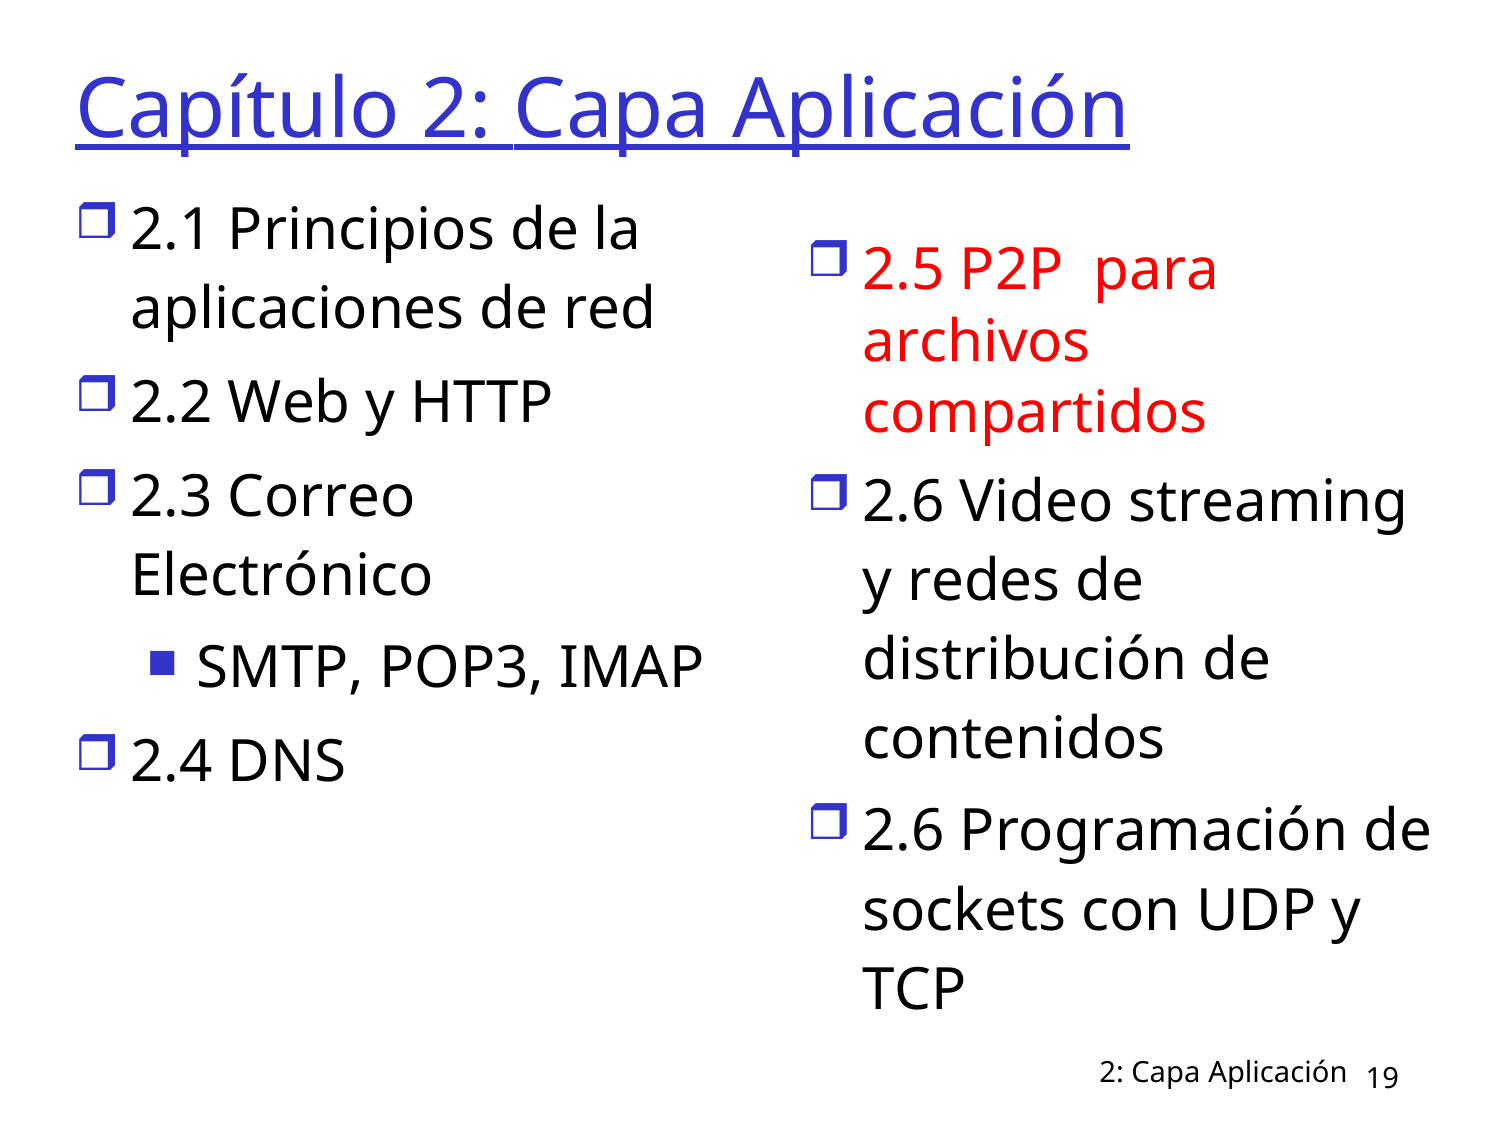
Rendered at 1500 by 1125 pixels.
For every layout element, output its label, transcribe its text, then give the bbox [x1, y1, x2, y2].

list 2.1 Principios de la aplicaciones de red 2.2 Web y HTTP 2.3 Correo Electrónico SMTP, POP3, IMAP 2.4 DNS [75, 187, 734, 1021]
title Capítulo 2: Capa Aplicación [75, 23, 1426, 188]
list 2.5 P2P para archivos compartidos 2.6 Video streaming y redes de distribución de contenidos 2.6 Programación de sockets con UDP y TCP [792, 225, 1464, 1066]
